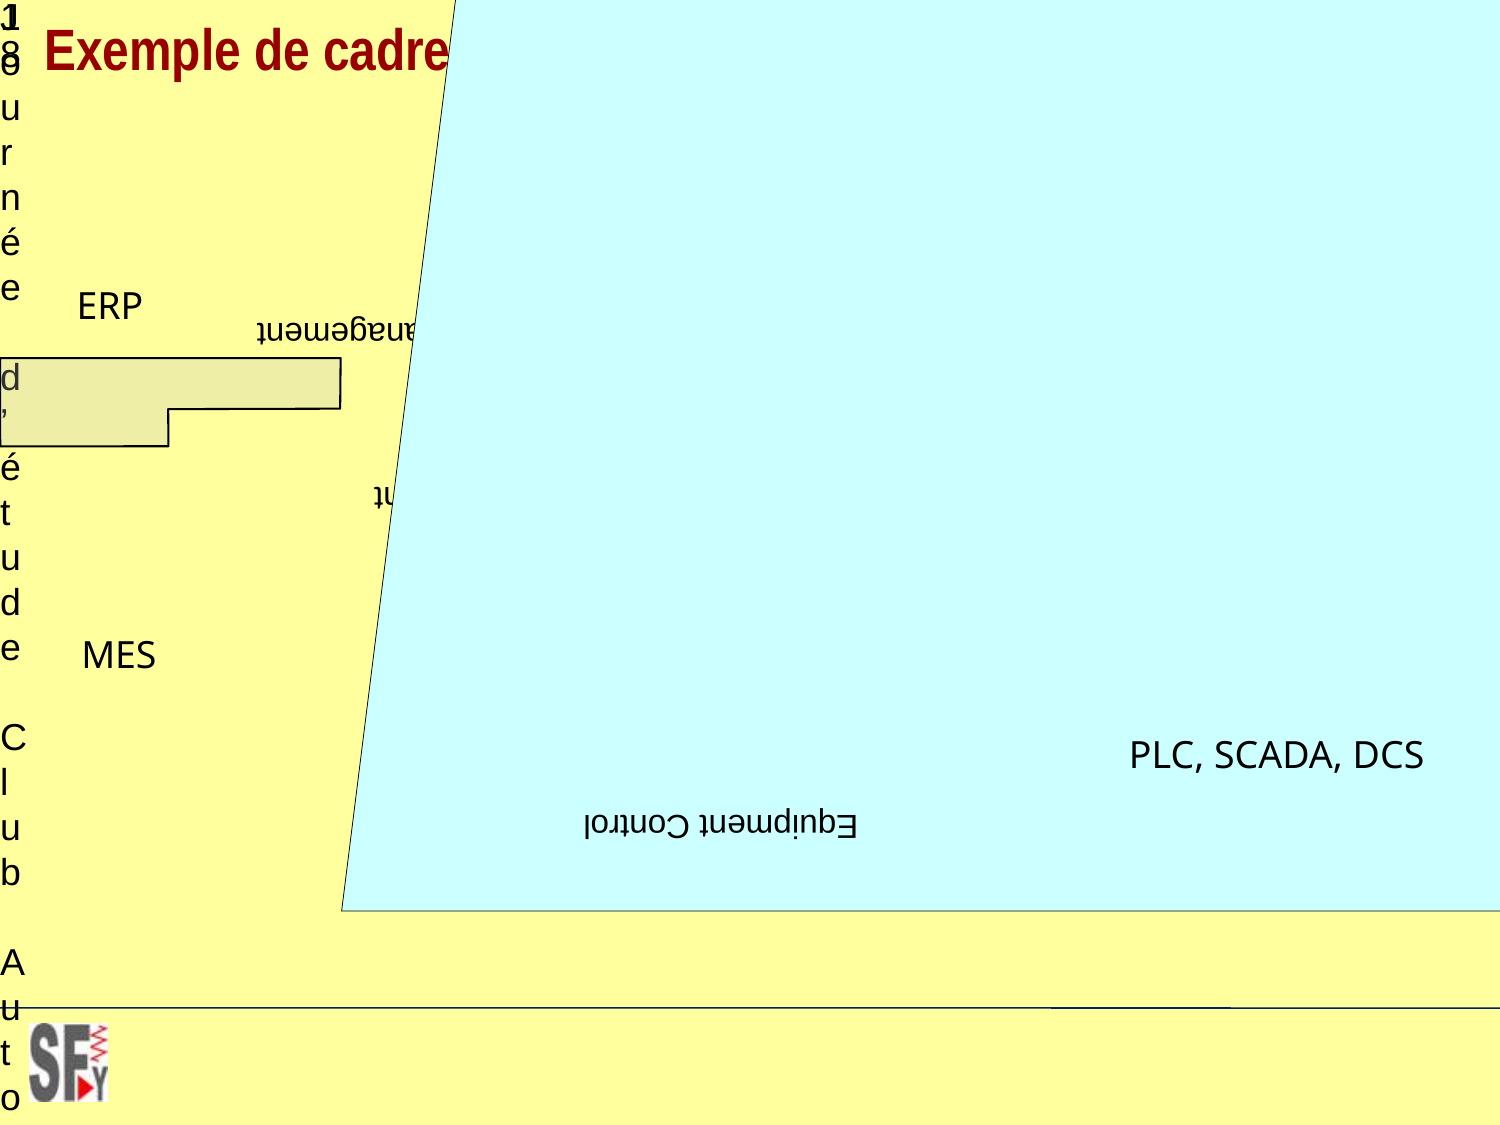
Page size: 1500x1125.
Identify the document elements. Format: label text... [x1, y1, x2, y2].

text_box ERP [61, 274, 159, 335]
picture [29, 1023, 108, 1102]
text_box Equipment Control [341, 0, 1500, 911]
text_box [0, 358, 341, 447]
text_box MES [66, 622, 172, 684]
title Exemple de cadre d’urbanisation [29, 12, 453, 138]
text_box PLC, SCADA, DCS [1114, 723, 1440, 784]
